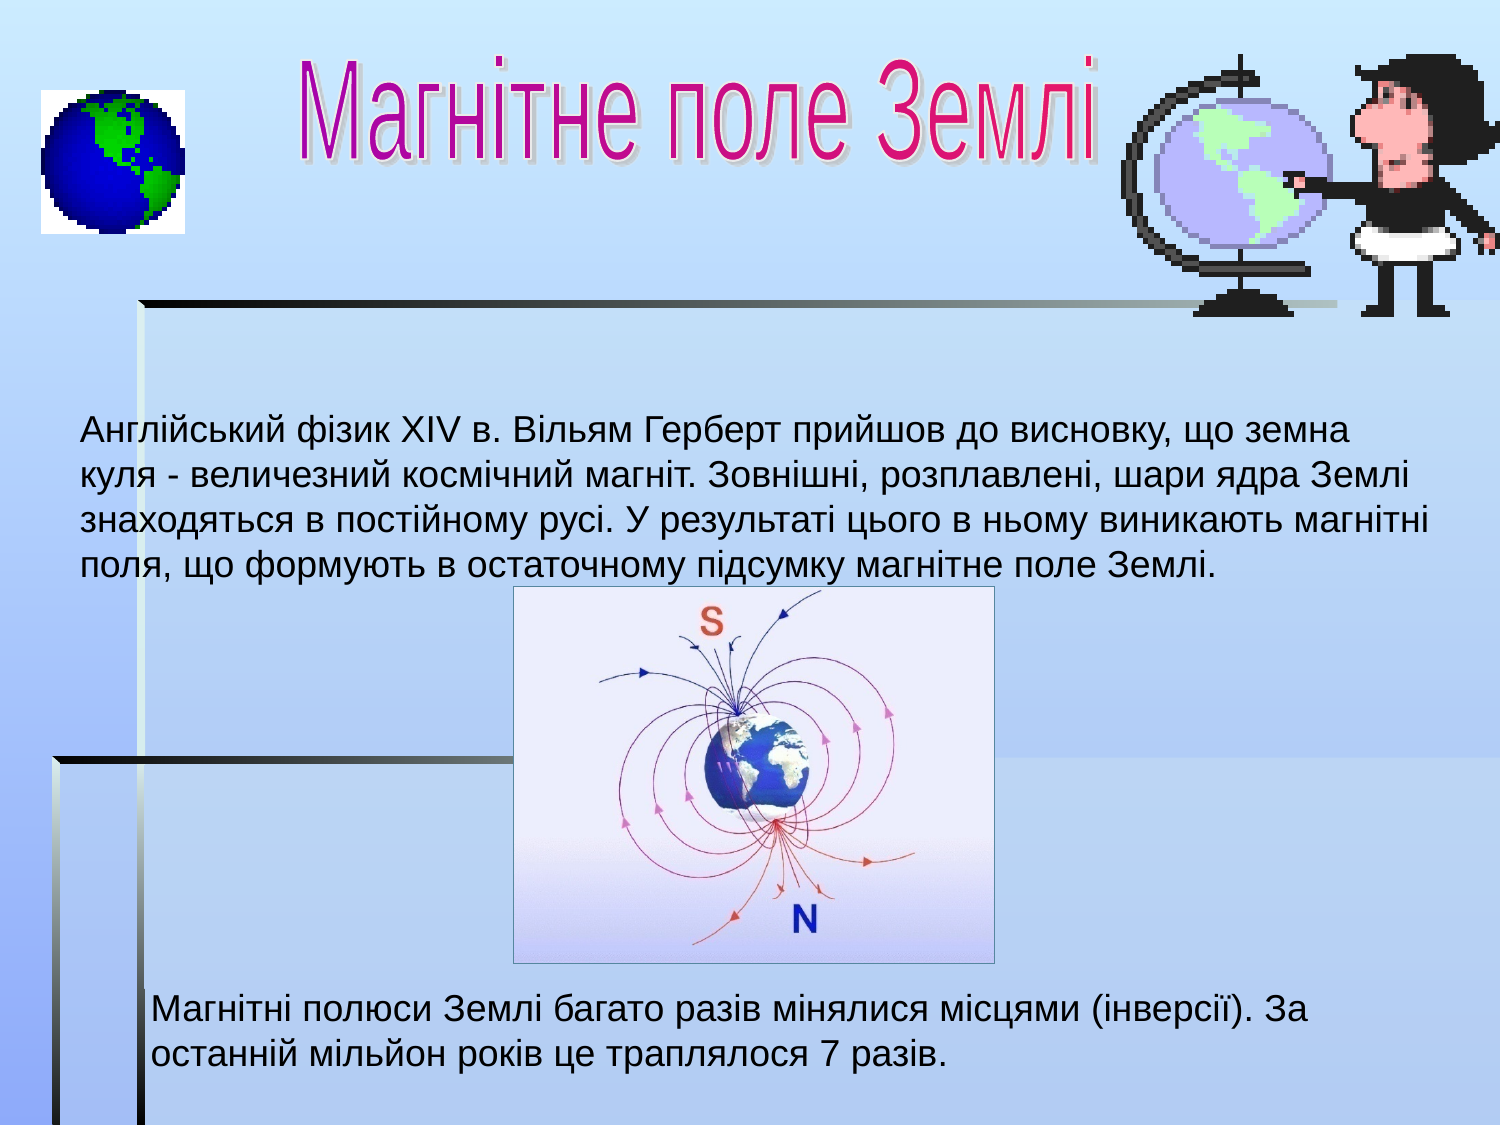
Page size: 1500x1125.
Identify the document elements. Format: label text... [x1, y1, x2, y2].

text_box Магнітне поле Землі [597, 81, 637, 161]
text_box Магнітне поле Землі [368, 81, 413, 161]
text_box Магнітне поле Землі [755, 83, 798, 161]
text_box Магнітне поле Землі [418, 82, 441, 160]
text_box Магнітне поле Землі [1030, 83, 1074, 161]
text_box Магнітні полюси Землі багато разів мінялися місцями (інверсії). За останній мільйон років це траплялося 7 разів. [136, 976, 1335, 1081]
picture [1121, 54, 1500, 317]
text_box Англійський фізик XIV в. Вільям Герберт прийшов до висновку, що земна куля - величезний космічний магніт. Зовнішні, розплавлені, шари ядра Землі знаходяться в постійному русі. У результаті цього в ньому виникають магнітні поля, що формують в остаточному підсумку магнітне поле Землі. [65, 397, 1447, 592]
text_box Магнітне поле Землі [1084, 83, 1093, 160]
text_box Магнітне поле Землі [977, 83, 1025, 160]
text_box Магнітне поле Землі [928, 81, 969, 161]
text_box Магнітне поле Землі [301, 59, 358, 160]
text_box Магнітне поле Землі [448, 83, 484, 160]
text_box Магнітне поле Землі [669, 82, 704, 160]
text_box Магнітне поле Землі [876, 58, 922, 161]
text_box Магнітне поле Землі [509, 82, 546, 160]
picture [41, 90, 185, 234]
text_box Магнітне поле Землі [807, 81, 847, 161]
text_box Магнітне поле Землі [495, 83, 503, 160]
picture [513, 592, 995, 964]
text_box Магнітне поле Землі [713, 81, 753, 161]
text_box Магнітне поле Землі [552, 83, 588, 160]
